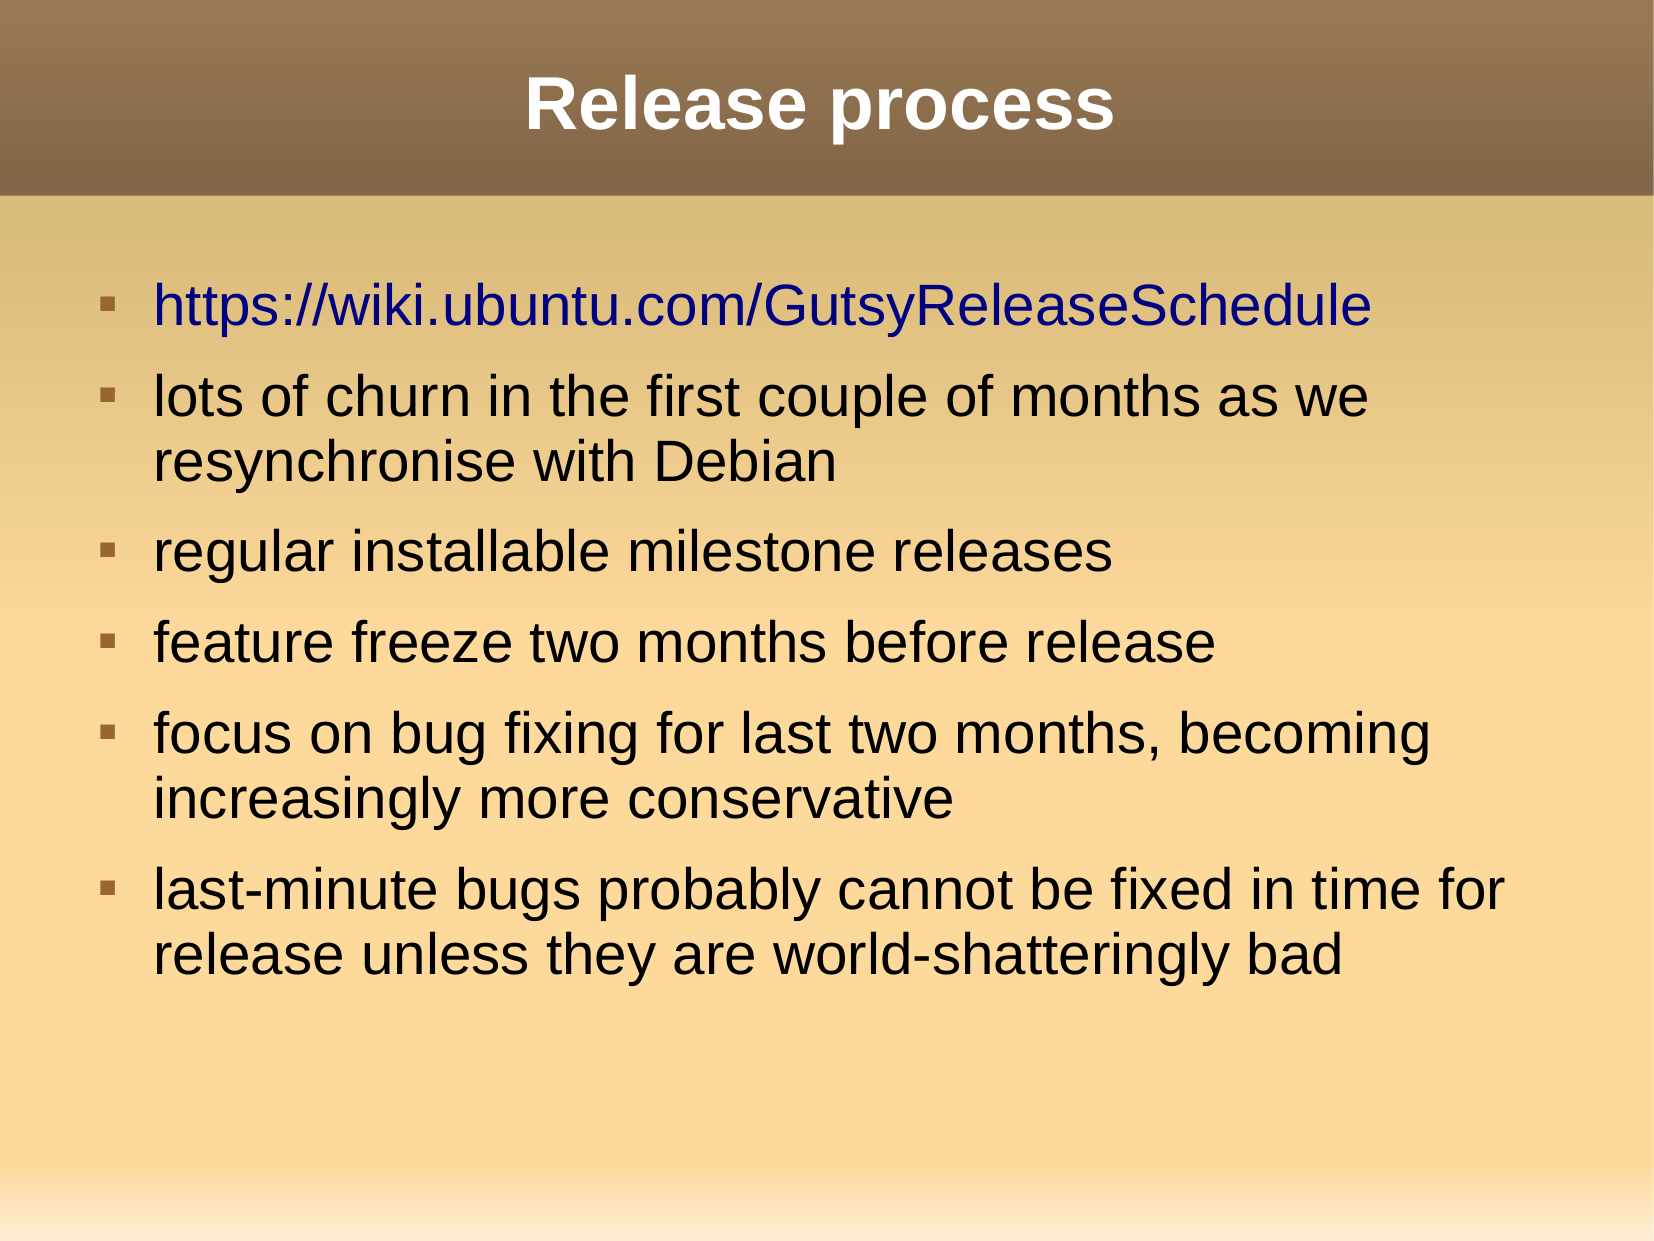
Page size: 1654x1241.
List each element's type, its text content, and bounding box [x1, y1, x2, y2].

picture [0, 0, 1654, 1241]
list https://wiki.ubuntu.com/GutsyReleaseSchedule lots of churn in the first couple of months as we resynchronise with Debian regular installable milestone releases feature freeze two months before release focus on bug fixing for last two months, becoming increasingly more conservative last-minute bugs probably cannot be fixed in time for release unless they are world-shatteringly bad [82, 272, 1571, 1077]
title Release process [76, 0, 1565, 208]
